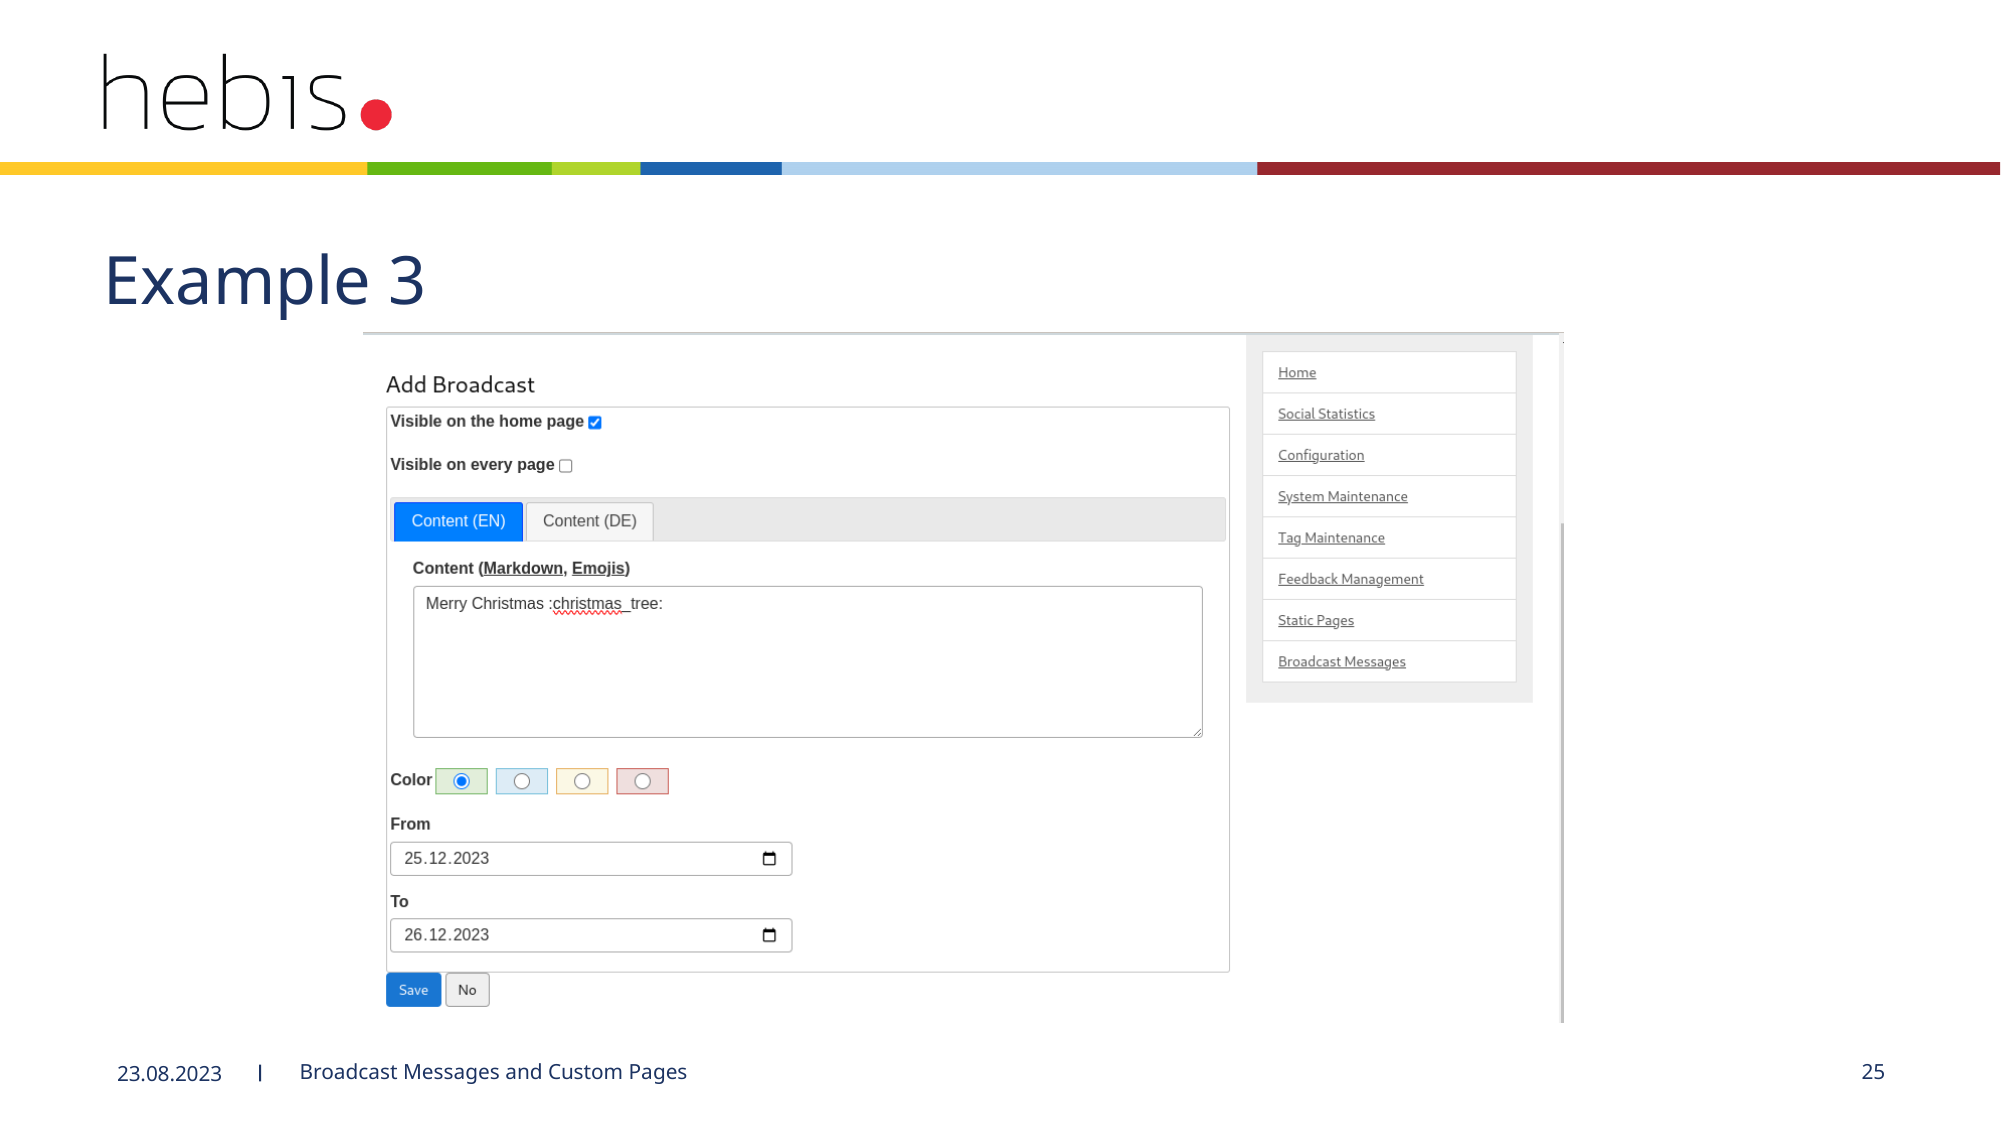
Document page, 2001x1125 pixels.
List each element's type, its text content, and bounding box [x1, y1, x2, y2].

picture [363, 332, 1564, 1023]
list Example 3 [97, 242, 1581, 313]
slide_number 23.08.2023 [102, 1042, 271, 1103]
picture [0, 0, 2001, 248]
